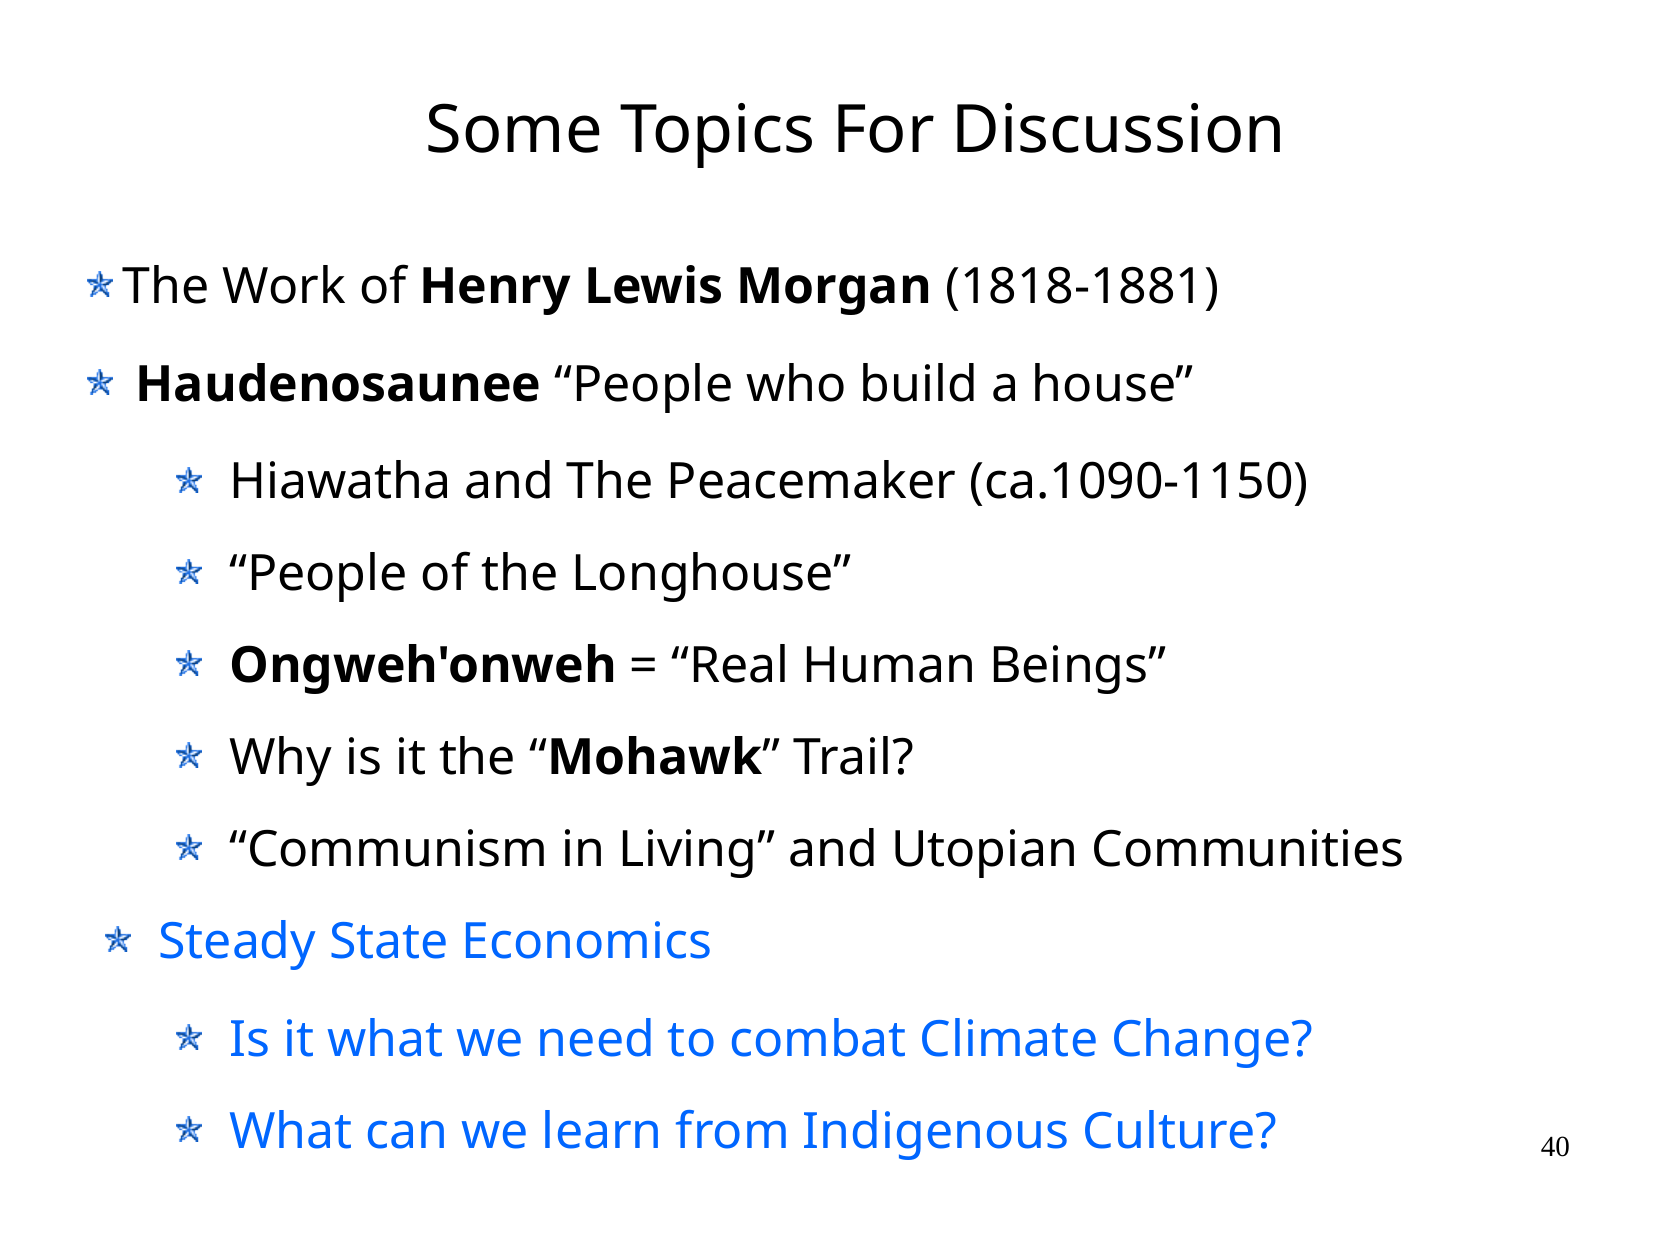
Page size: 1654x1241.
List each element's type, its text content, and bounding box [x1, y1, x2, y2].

title Some Topics For Discussion [135, 30, 1578, 223]
list The Work of Henry Lewis Morgan (1818-1881) Haudenosaunee “People who build a house” Hiawatha and The Peacemaker (ca.1090-1150) “People of the Longhouse” Ongweh'onweh = “Real Human Beings” Why is it the “Mohawk” Trail? “Communism in Living” and Utopian Communities Steady State Economics Is it what we need to combat Climate Change? What can we learn from Indigenous Culture? [87, 250, 1576, 1173]
